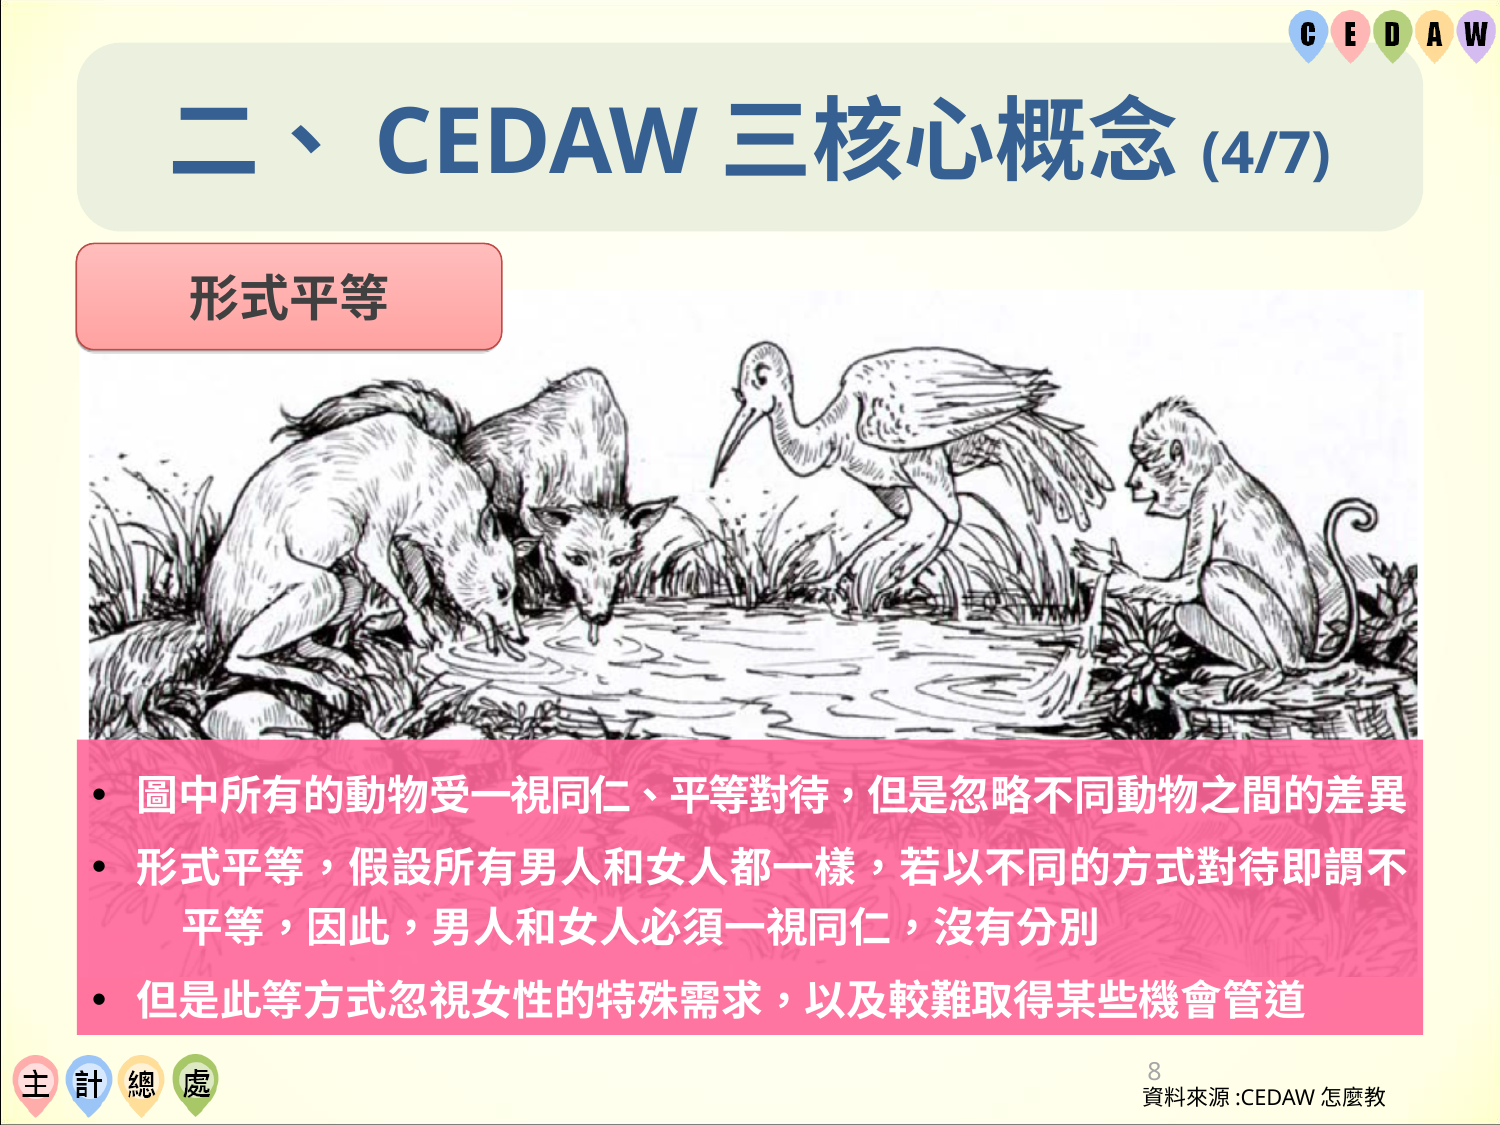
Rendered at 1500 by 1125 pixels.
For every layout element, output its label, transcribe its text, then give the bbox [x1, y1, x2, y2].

text_box 圖中所有的動物受一視同仁、平等對待，但是忽略不同動物之間的差異 形式平等，假設所有男人和女人都一樣，若以不同的方式對待即謂不平等，因此，男人和女人必須一視同仁，沒有分別 但是此等方式忽視女性的特殊需求，以及較難取得某些機會管道 [76, 751, 1424, 1035]
text_box 資料來源:CEDAW怎麼教 [1127, 1076, 1465, 1118]
text_box 形式平等 [76, 243, 502, 350]
text_box [77, 740, 1423, 751]
text_box [1132, 1042, 1483, 1103]
title 二、CEDAW三核心概念(4/7) [75, 42, 1426, 231]
picture [79, 290, 1424, 751]
